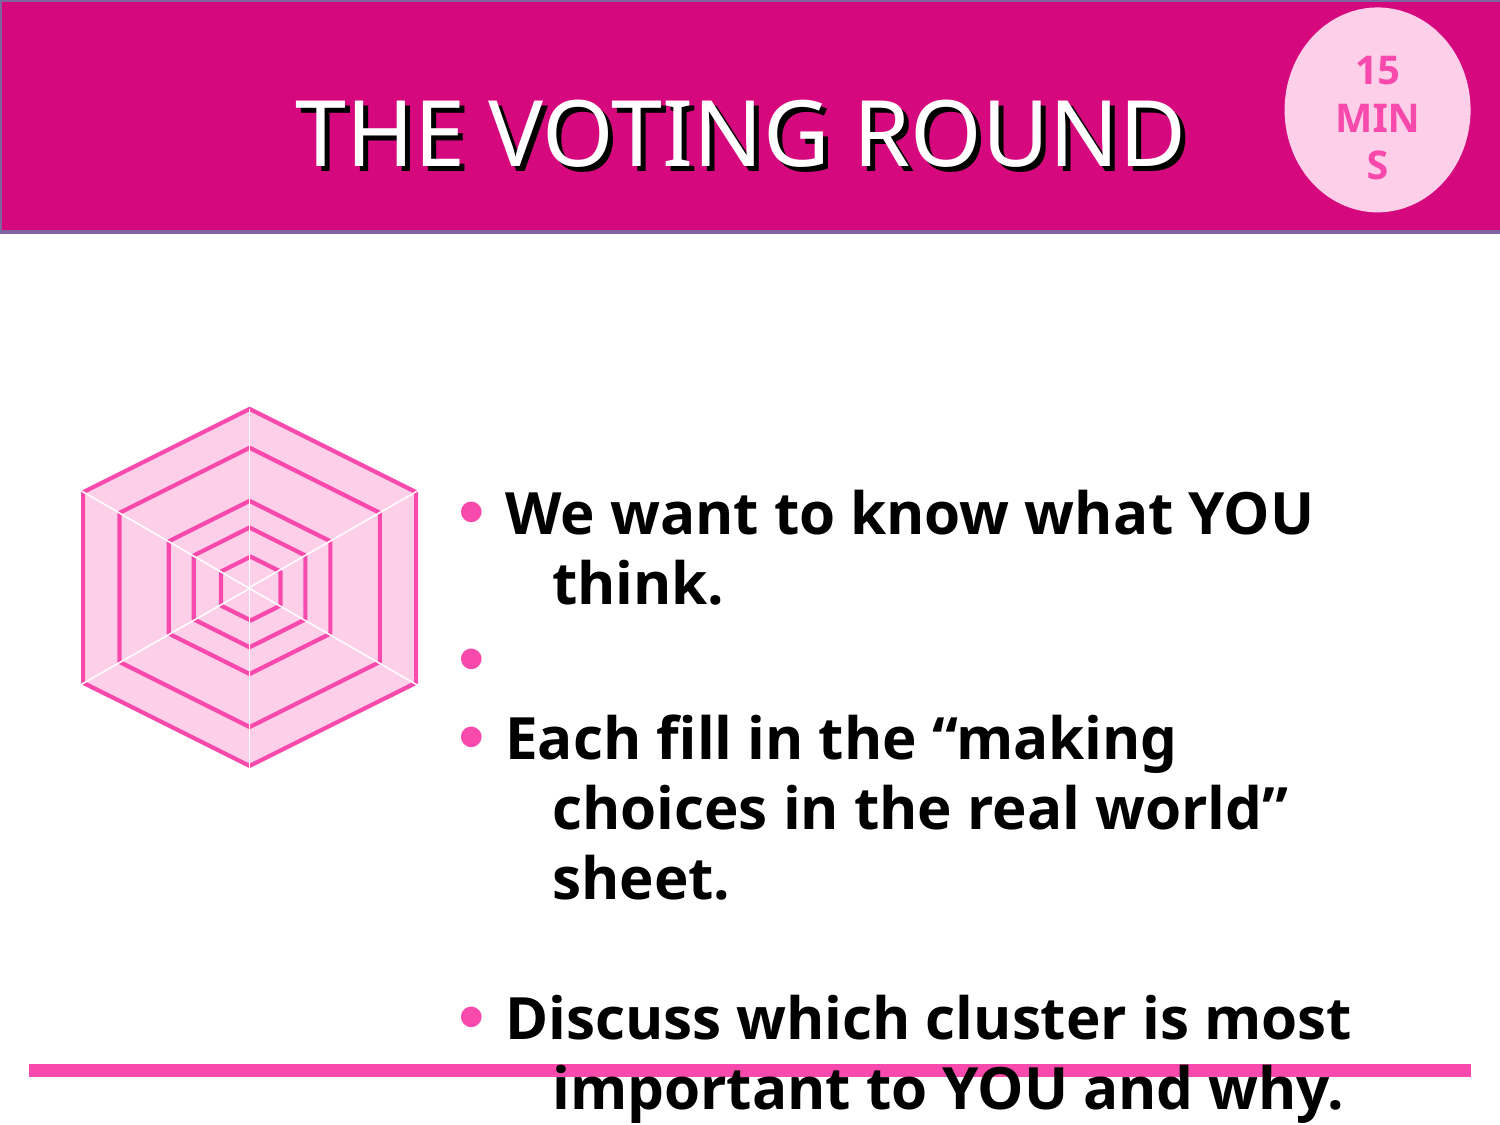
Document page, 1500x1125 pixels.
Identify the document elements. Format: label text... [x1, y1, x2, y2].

text_box [85, 591, 249, 766]
text_box [0, 224, 1500, 232]
text_box 15 MINS [1284, 7, 1471, 213]
title The Voting Round [0, 36, 1500, 224]
text_box We want to know what YOU think. Each fill in the “making choices in the real world” sheet. Discuss which cluster is most important to YOU and why. [443, 469, 1422, 979]
text_box [250, 591, 413, 766]
text_box [83, 494, 247, 681]
text_box [0, 0, 1500, 36]
text_box [85, 408, 414, 586]
text_box [252, 493, 417, 683]
